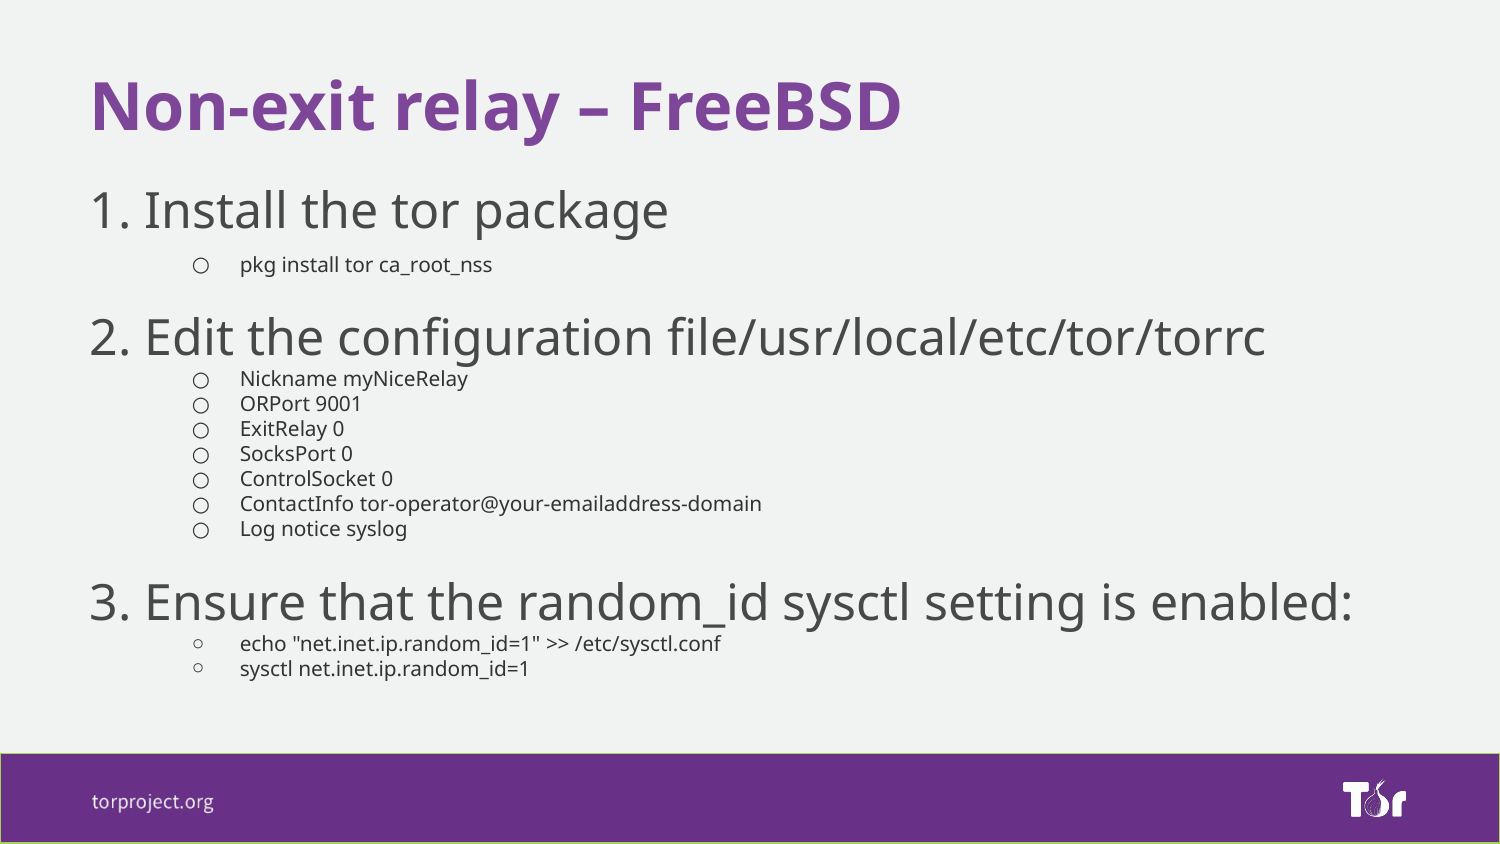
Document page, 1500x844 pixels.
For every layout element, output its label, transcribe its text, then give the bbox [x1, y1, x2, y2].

text_box 1. Install the tor package pkg install tor ca_root_nss 2. Edit the configuration file/usr/local/etc/tor/torrc Nickname myNiceRelay ORPort 9001 ExitRelay 0 SocksPort 0 ControlSocket 0 ContactInfo tor-operator@your-emailaddress-domain Log notice syslog 3. Ensure that the random_id sysctl setting is enabled: echo "net.inet.ip.random_id=1" >> /etc/sysctl.conf sysctl net.inet.ip.random_id=1 [75, 171, 1425, 728]
picture [1343, 778, 1406, 817]
picture [75, 780, 604, 821]
text_box Non-exit relay – FreeBSD [75, 33, 1425, 171]
